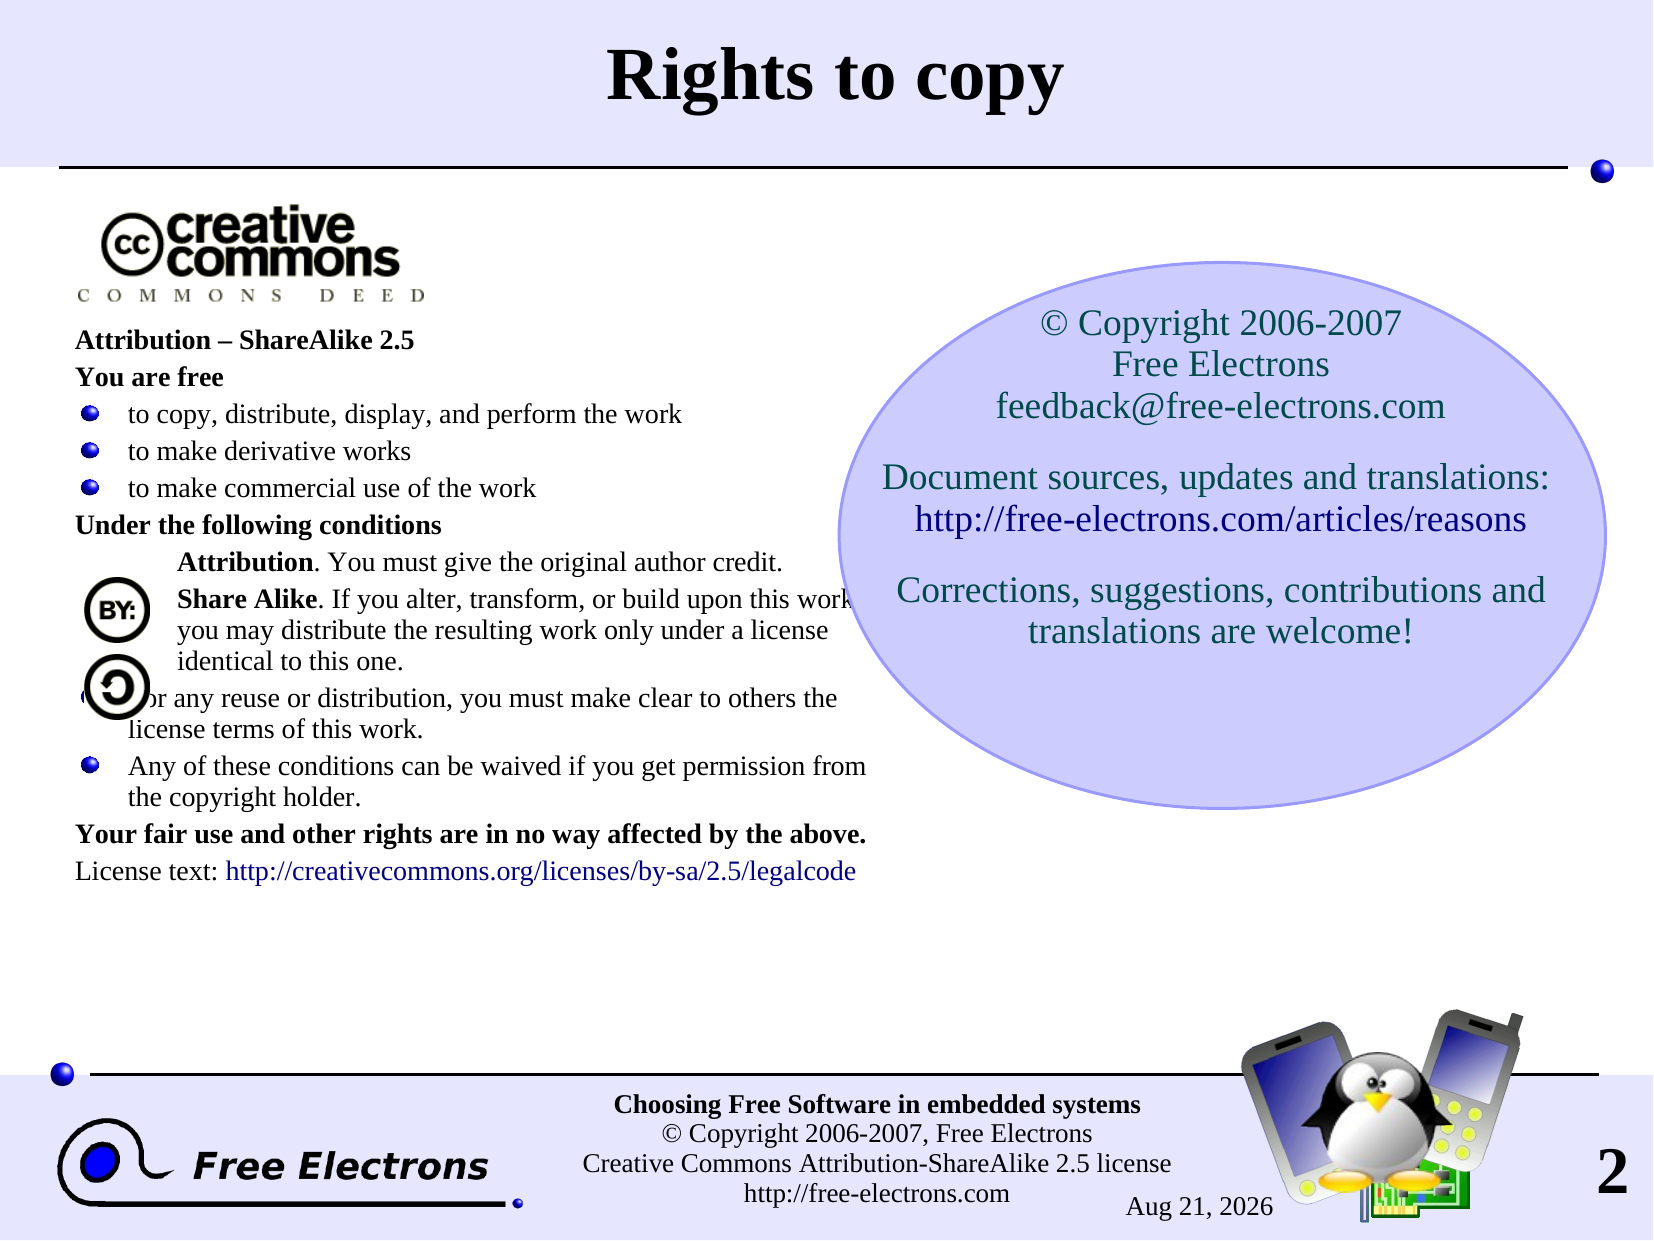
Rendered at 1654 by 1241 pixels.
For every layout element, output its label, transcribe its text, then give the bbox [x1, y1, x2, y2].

title Rights to copy [33, 25, 1604, 124]
list © Copyright 2006-2007 Free Electrons feedback@free-electrons.com Document sources, updates and translations: http://free-electrons.com/articles/reasons Corrections, suggestions, contributions and translations are welcome! [843, 301, 1582, 726]
text_box [839, 496, 843, 575]
picture [50, 1107, 527, 1216]
text_box [1582, 441, 1606, 630]
list Attribution – ShareAlike 2.5 You are free to copy, distribute, display, and perform the work to make derivative works to make commercial use of the work Under the following conditions Attribution. You must give the original author credit. Share Alike. If you alter, transform, or build upon this work, you may distribute the resulting work only under a license identical to this one. For any reuse or distribution, you must make clear to others the license terms of this work. Any of these conditions can be waived if you get permission from the copyright holder. Your fair use and other rights are in no way affected by the above. License text: http://creativecommons.org/licenses/by-sa/2.5/legalcode [56, 324, 884, 1053]
picture [78, 204, 424, 303]
picture [84, 577, 150, 643]
text_box [1025, 262, 1419, 301]
text_box [947, 726, 1497, 809]
picture [84, 654, 150, 720]
picture [1225, 983, 1538, 1240]
